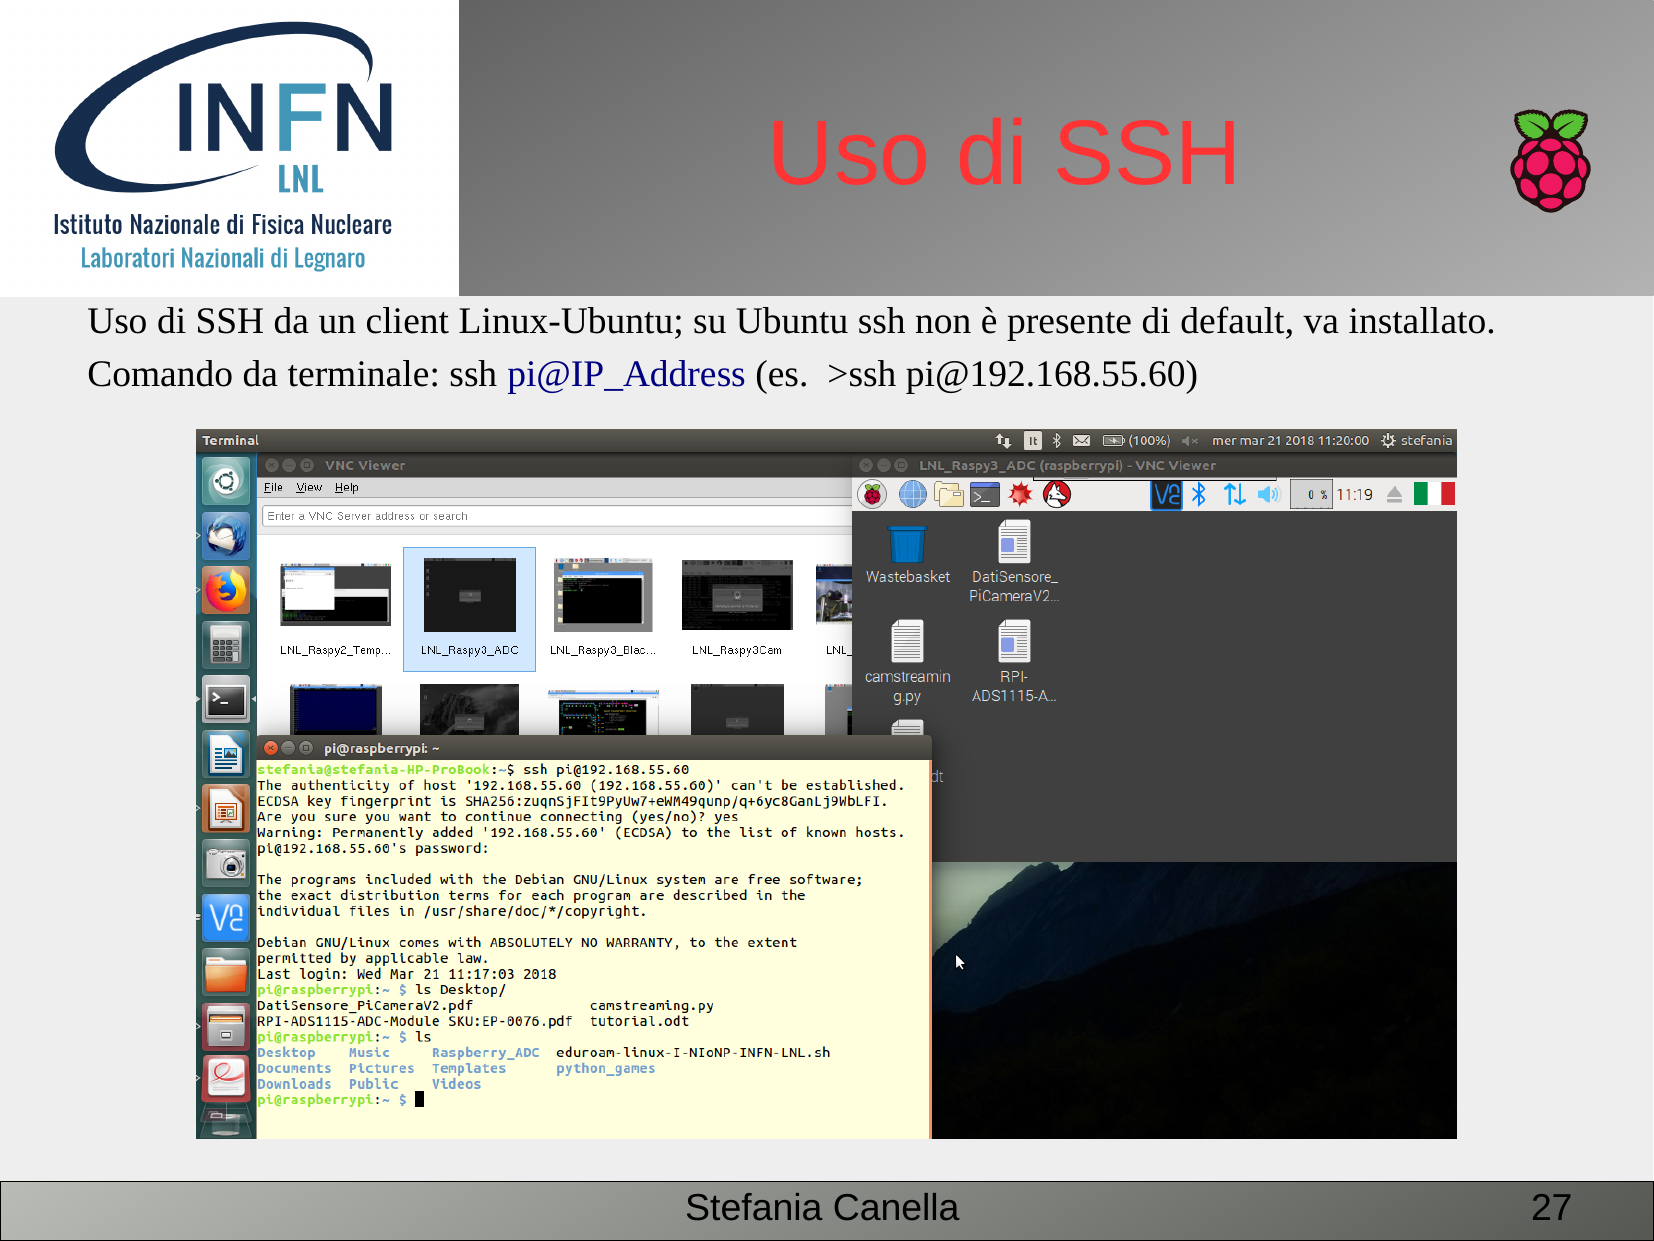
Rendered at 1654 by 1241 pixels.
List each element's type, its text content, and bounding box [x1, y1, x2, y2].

text_box [0, 1181, 670, 1241]
picture [196, 429, 1457, 1139]
picture [0, 0, 459, 297]
title Uso di SSH [459, 49, 1571, 257]
text_box [984, 1181, 1516, 1241]
text_box Uso di SSH da un client Linux-Ubuntu; su Ubuntu ssh non è presente di default, va installato. Comando da terminale: ssh pi@IP_Address (es. >ssh pi@192.168.55.60) [28, 296, 1626, 399]
text_box Stefania Canella [670, 1178, 984, 1241]
text_box <number> [1516, 1178, 1654, 1241]
text_box [459, 0, 1654, 296]
